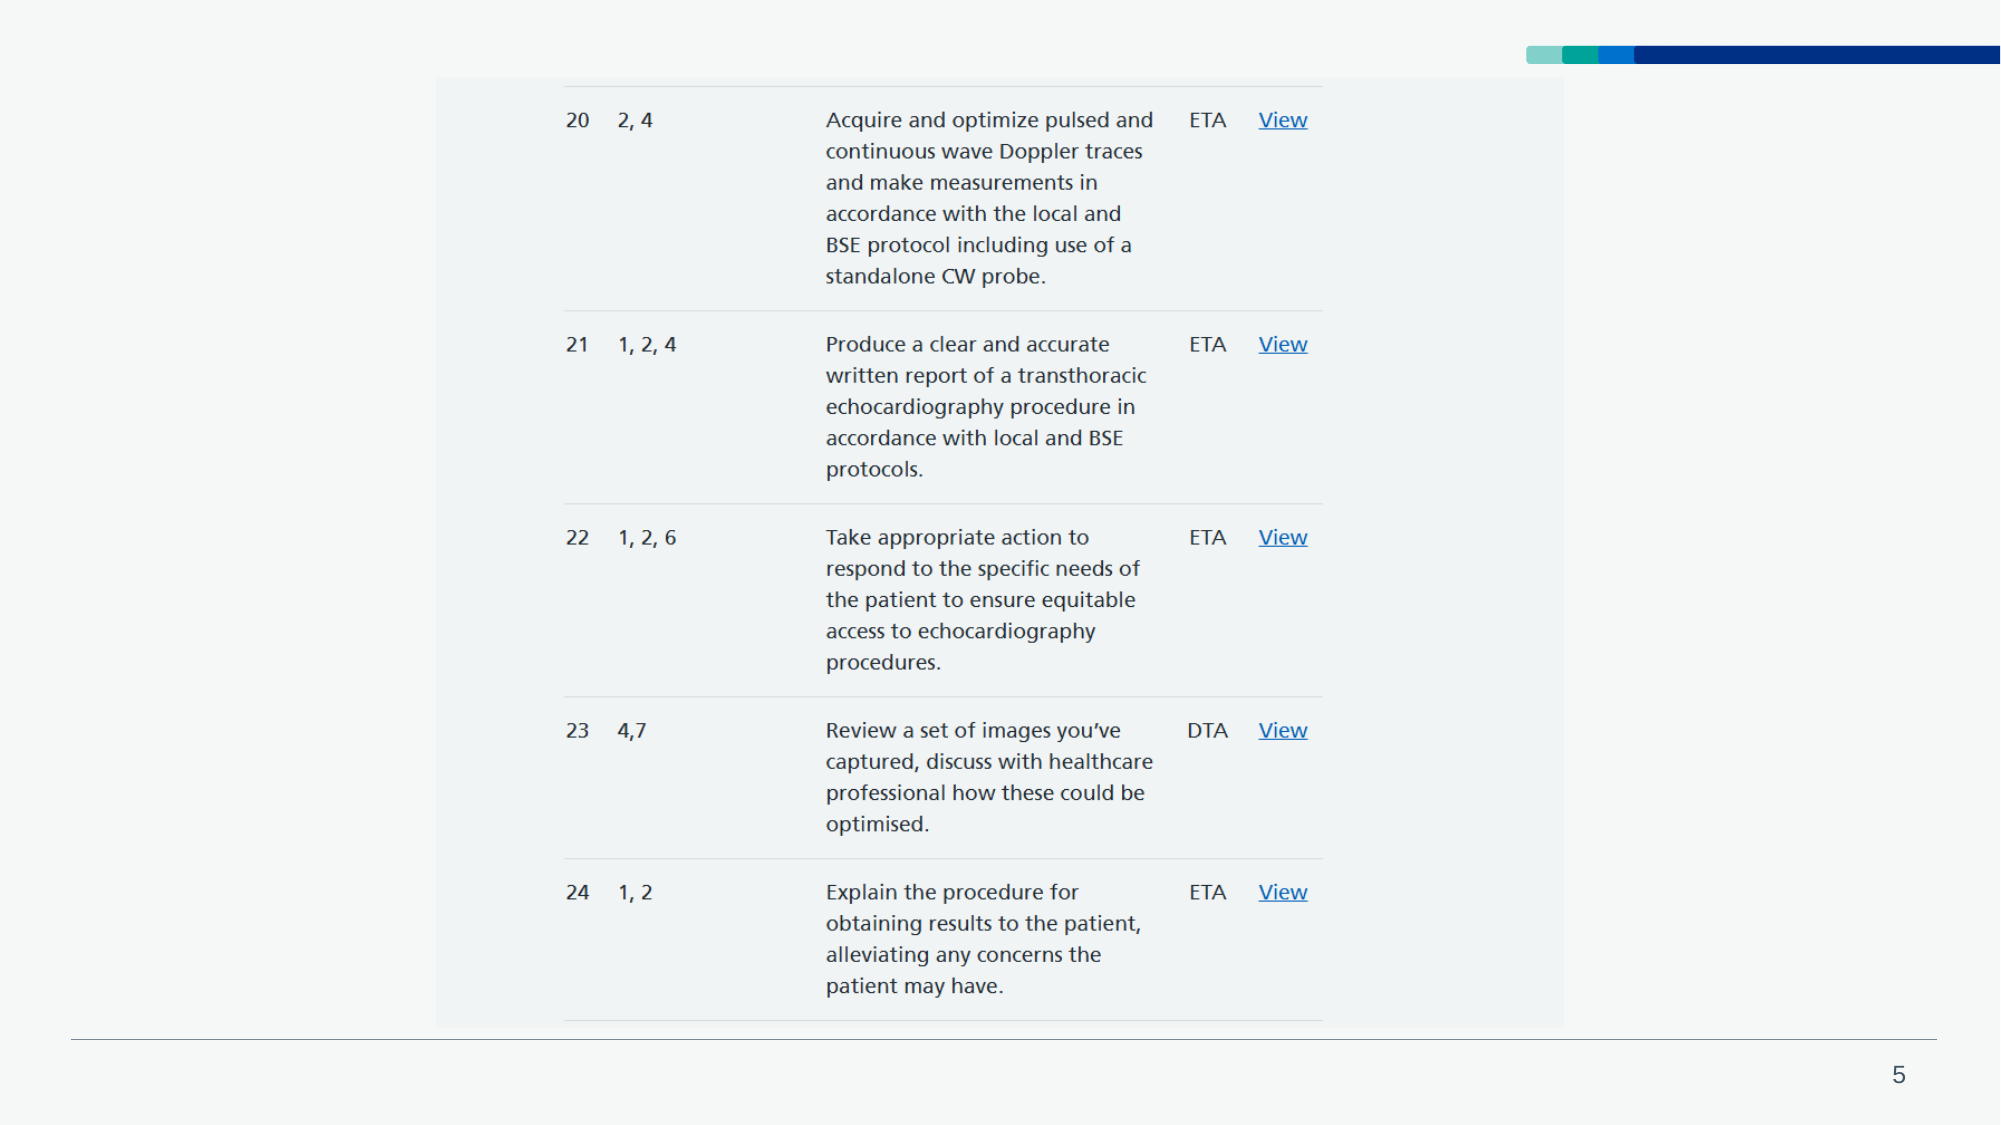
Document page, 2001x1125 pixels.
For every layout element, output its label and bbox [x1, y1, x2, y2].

picture [436, 77, 1564, 1028]
